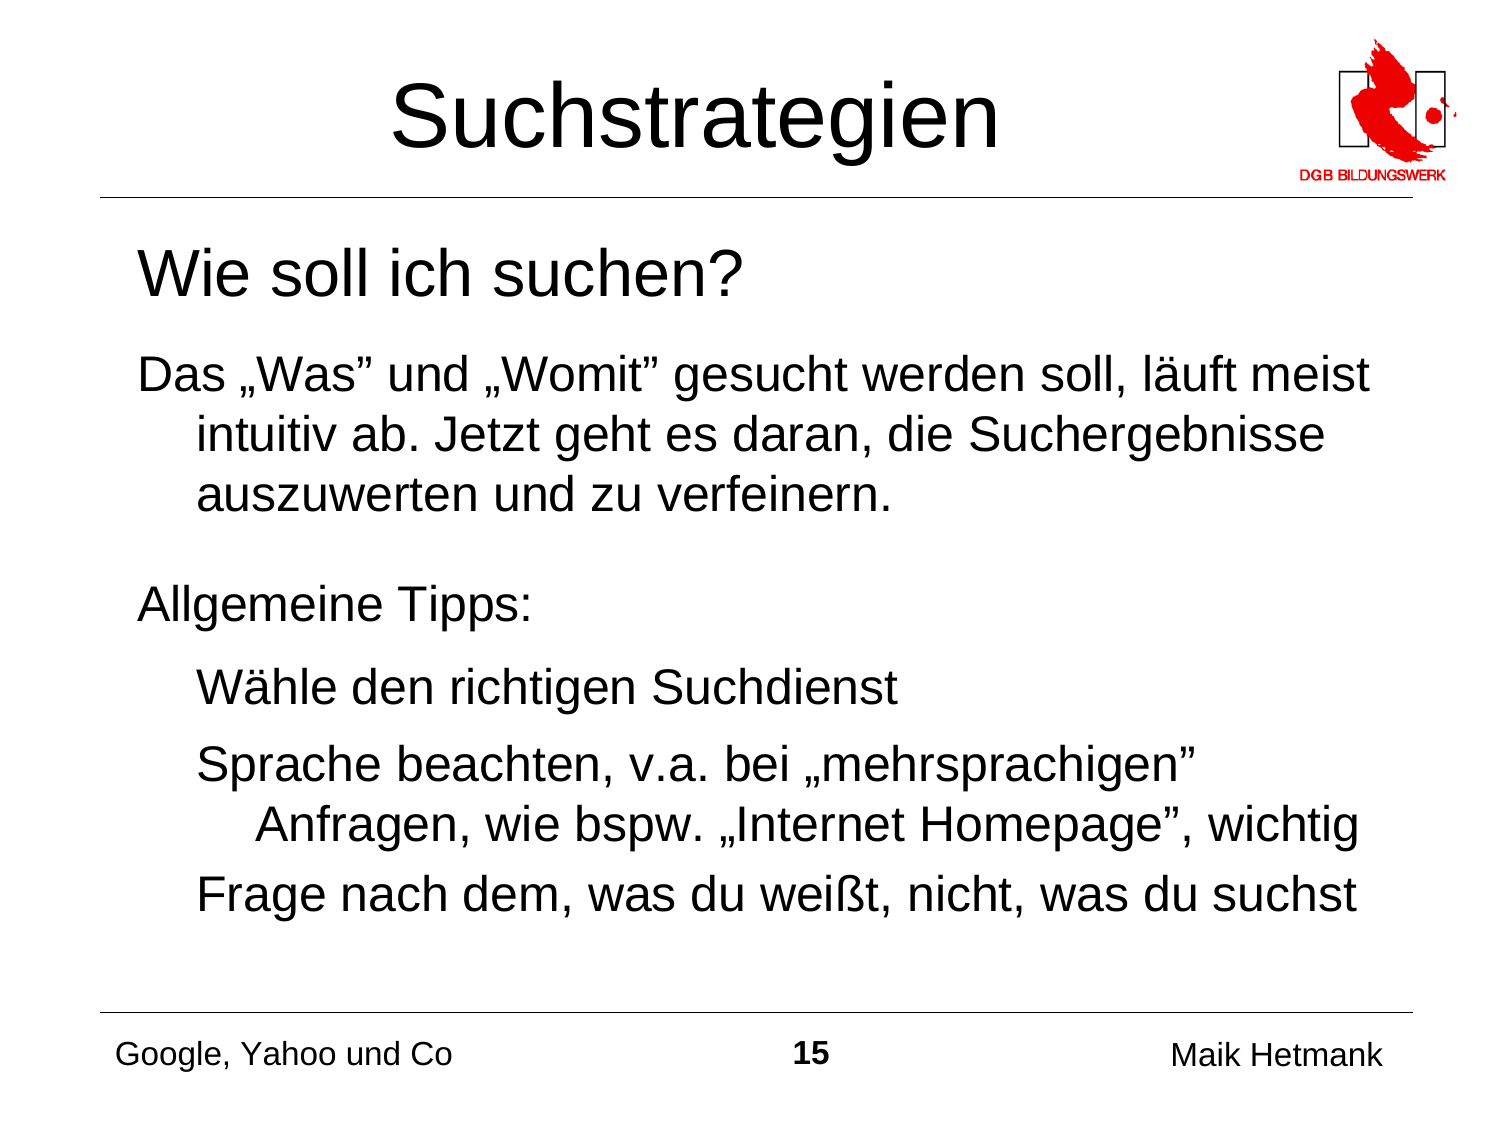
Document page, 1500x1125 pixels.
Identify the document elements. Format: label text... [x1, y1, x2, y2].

text_box Allgemeine Tipps: [137, 572, 1407, 639]
text_box Das „Was” und „Womit” gesucht werden soll, läuft meist intuitiv ab. Jetzt geht es daran, die Suchergebnisse auszuwerten und zu verfeinern. [137, 342, 1407, 518]
text_box Wähle den richtigen Suchdienst [137, 655, 1407, 722]
picture [1299, 37, 1457, 181]
text_box Sprache beachten, v.a. bei „mehrsprachigen” Anfragen, wie bspw. „Internet Homepage”, wichtig [137, 732, 1407, 848]
title Suchstrategien [87, 49, 1305, 175]
text_box Wie soll ich suchen? [137, 230, 1407, 307]
text_box Frage nach dem, was du weißt, nicht, was du suchst [137, 862, 1407, 978]
